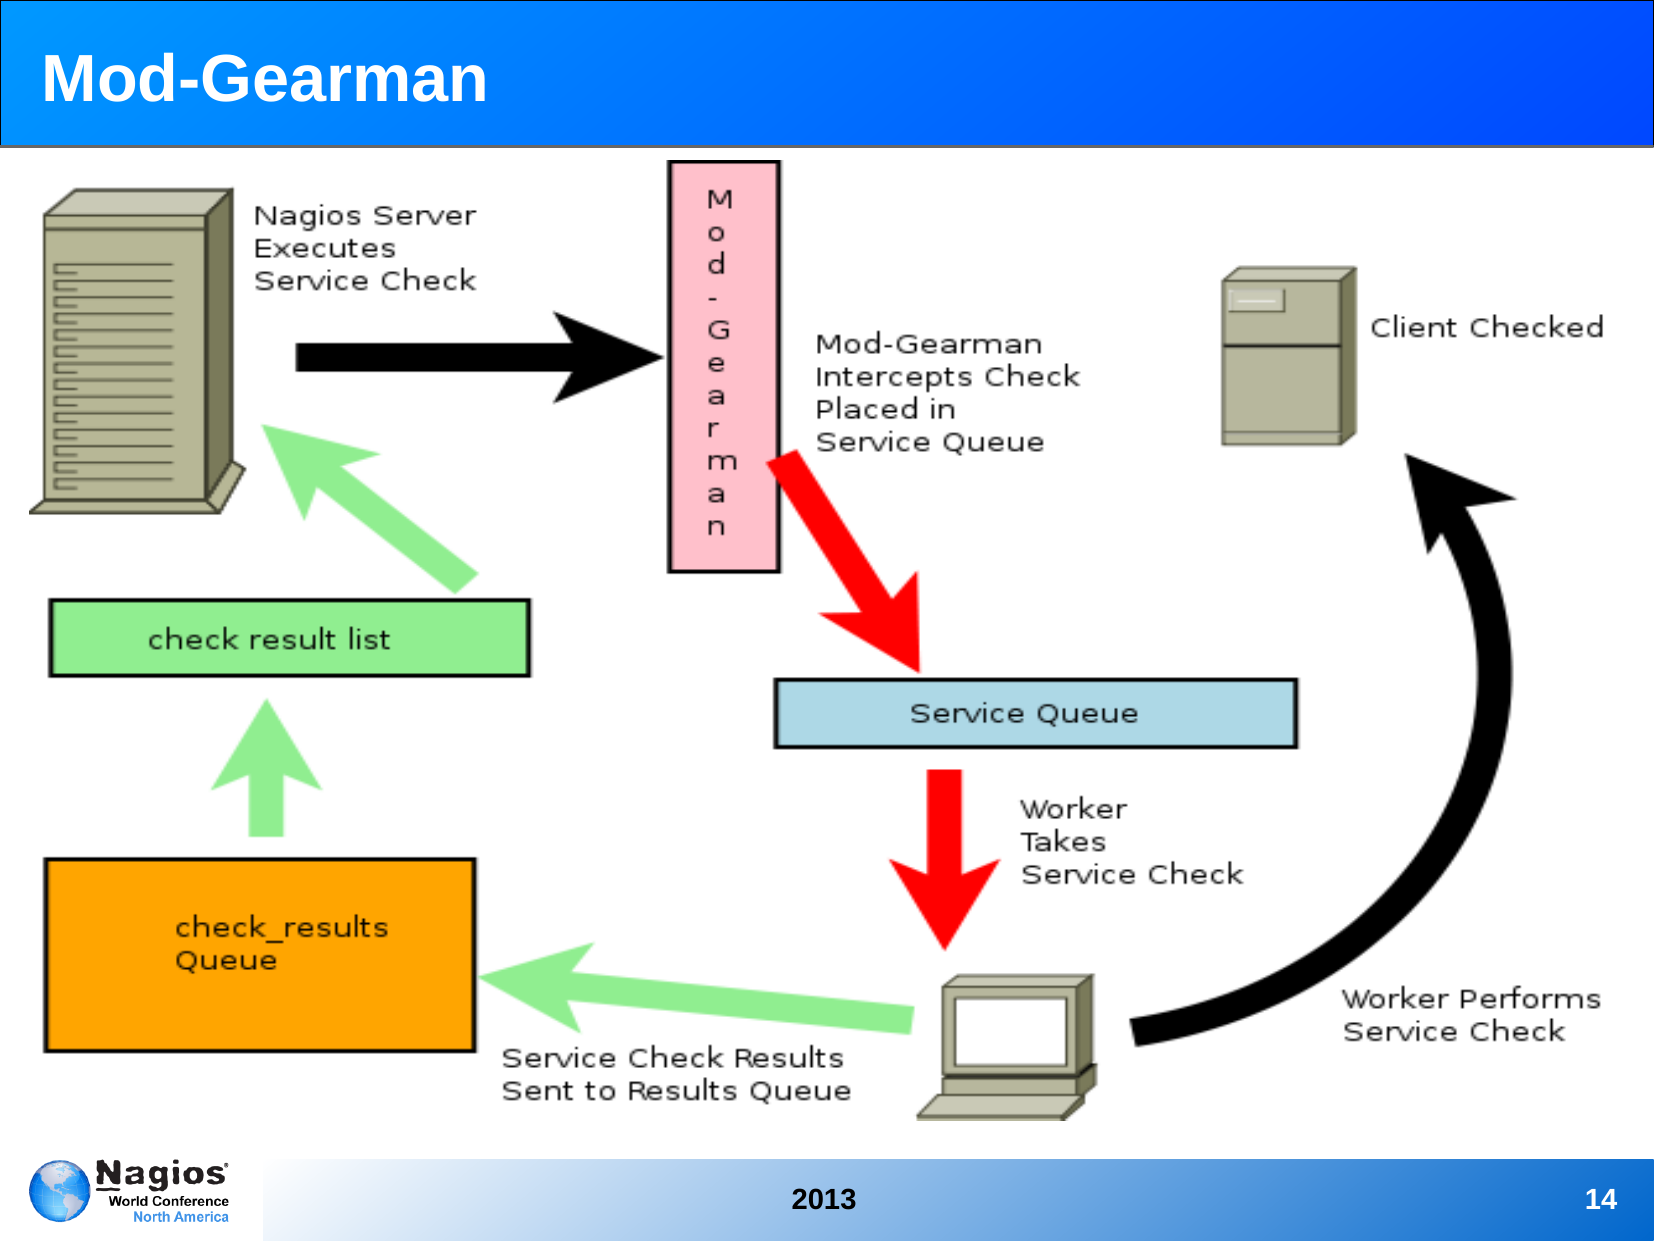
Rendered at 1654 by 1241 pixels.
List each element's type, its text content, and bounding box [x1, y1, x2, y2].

picture [29, 1159, 229, 1235]
picture [29, 160, 1608, 1121]
title Mod-Gearman [41, 36, 1248, 120]
